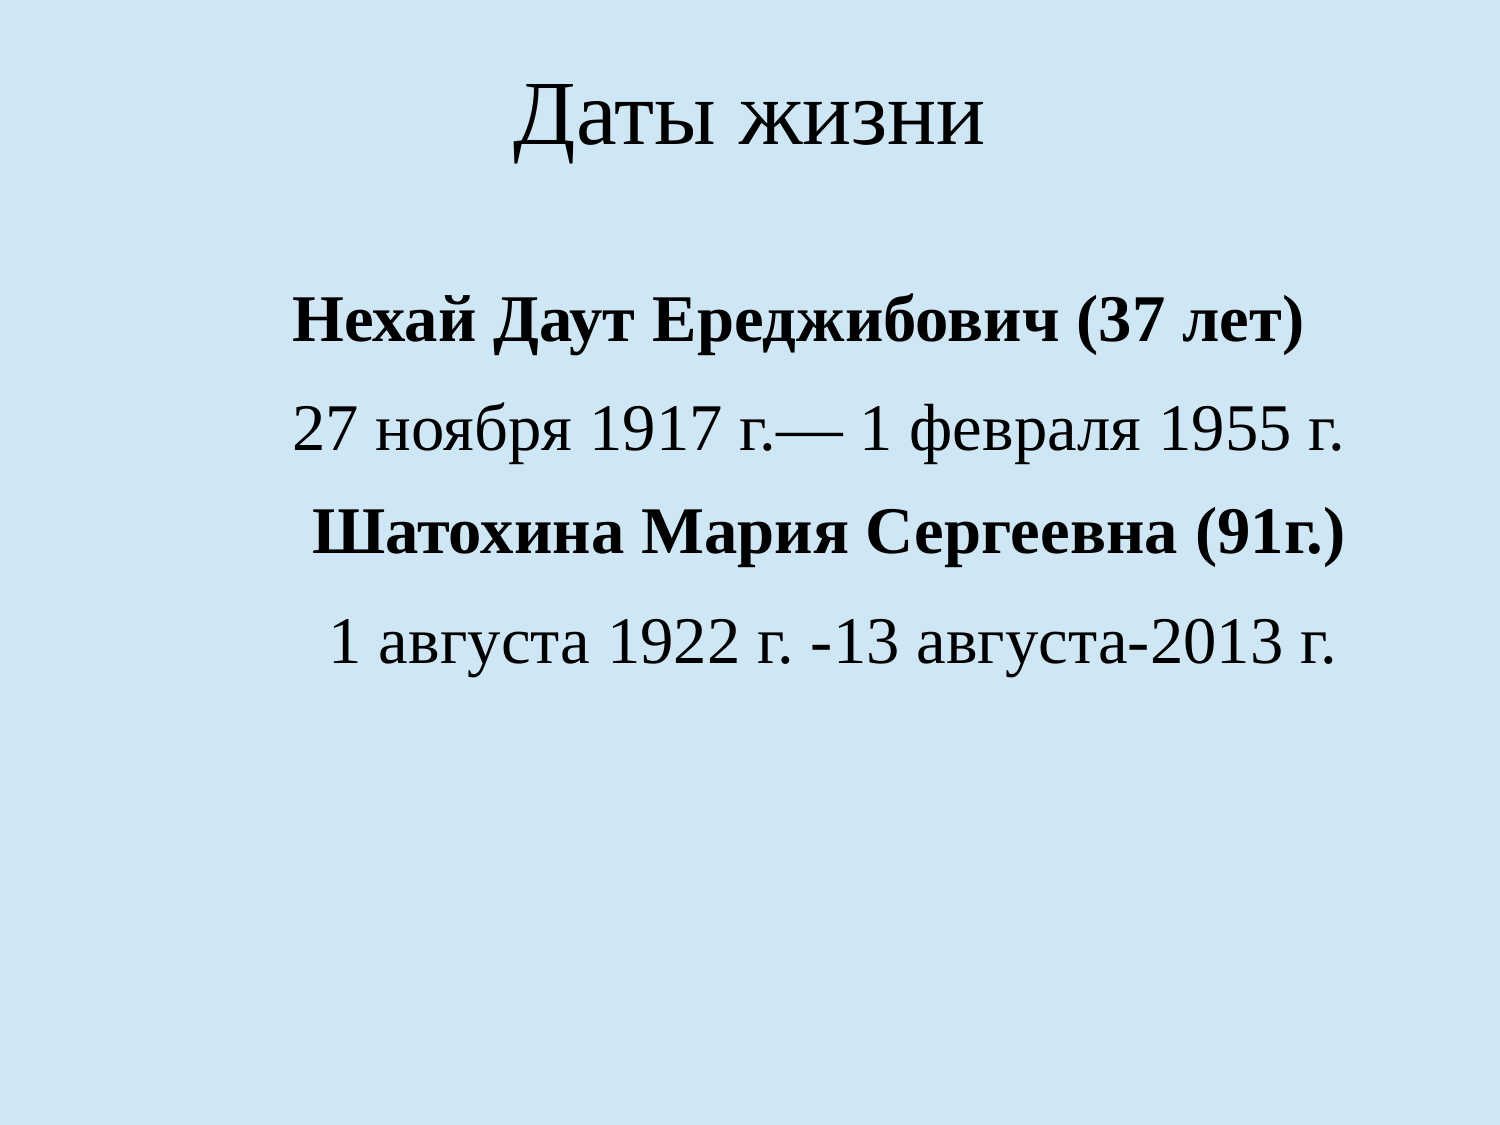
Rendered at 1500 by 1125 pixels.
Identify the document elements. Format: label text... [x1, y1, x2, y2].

list Нехай Даут Ереджибович (37 лет) 27 ноября 1917 г.— 1 февраля 1955 г. [277, 267, 1365, 457]
title Даты жизни [75, 45, 1425, 233]
list Шатохина Мария Сергеевна (91г.) 1 августа 1922 г. -13 августа-2013 г. [230, 479, 1365, 681]
